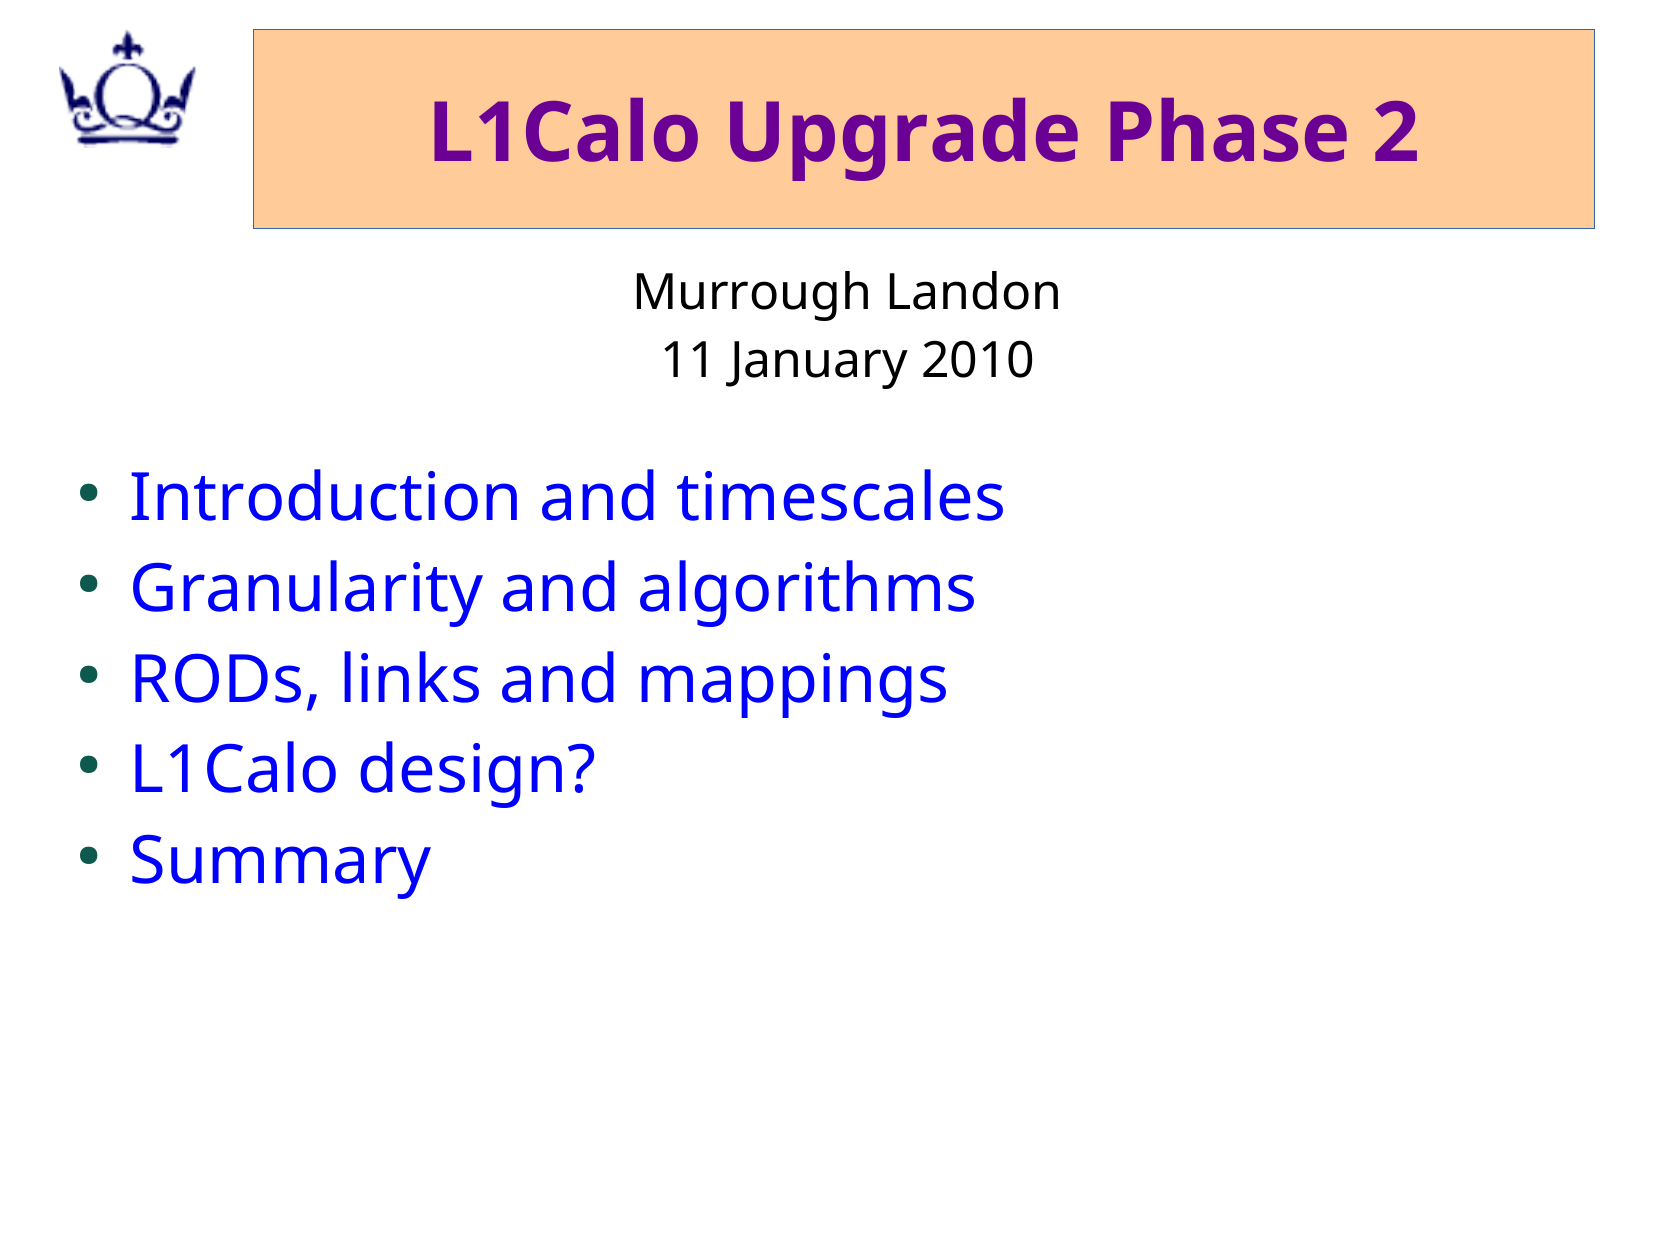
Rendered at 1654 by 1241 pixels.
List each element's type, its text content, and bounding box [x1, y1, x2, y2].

title L1Calo Upgrade Phase 2 [253, 29, 1595, 229]
list Introduction and timescales Granularity and algorithms RODs, links and mappings L1Calo design? Summary [59, 449, 1595, 1112]
text_box Murrough Landon 11 January 2010 [476, 256, 1219, 396]
picture [59, 29, 200, 148]
